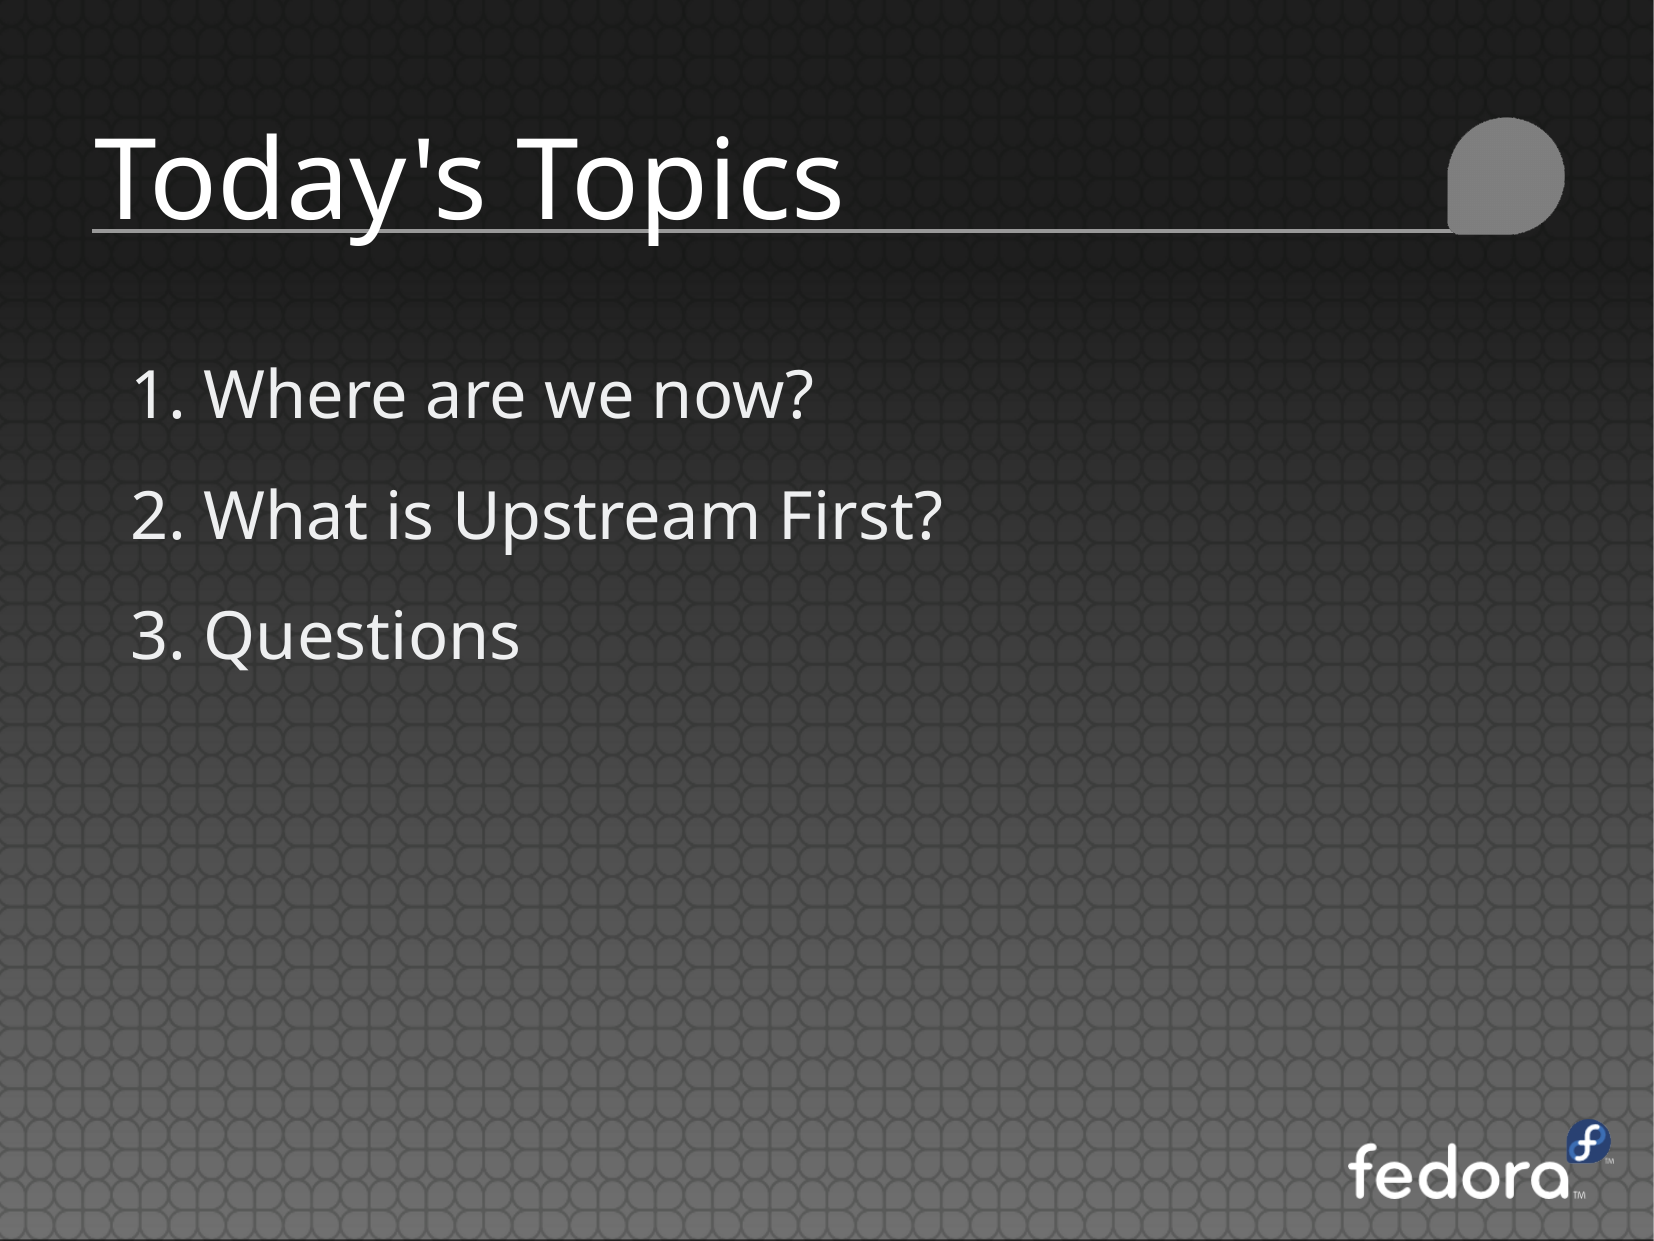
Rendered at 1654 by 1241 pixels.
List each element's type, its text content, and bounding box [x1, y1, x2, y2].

title Today's Topics [94, 100, 1426, 251]
picture [0, 0, 1654, 1241]
list Where are we now? What is Upstream First? Questions [112, 227, 1501, 1163]
